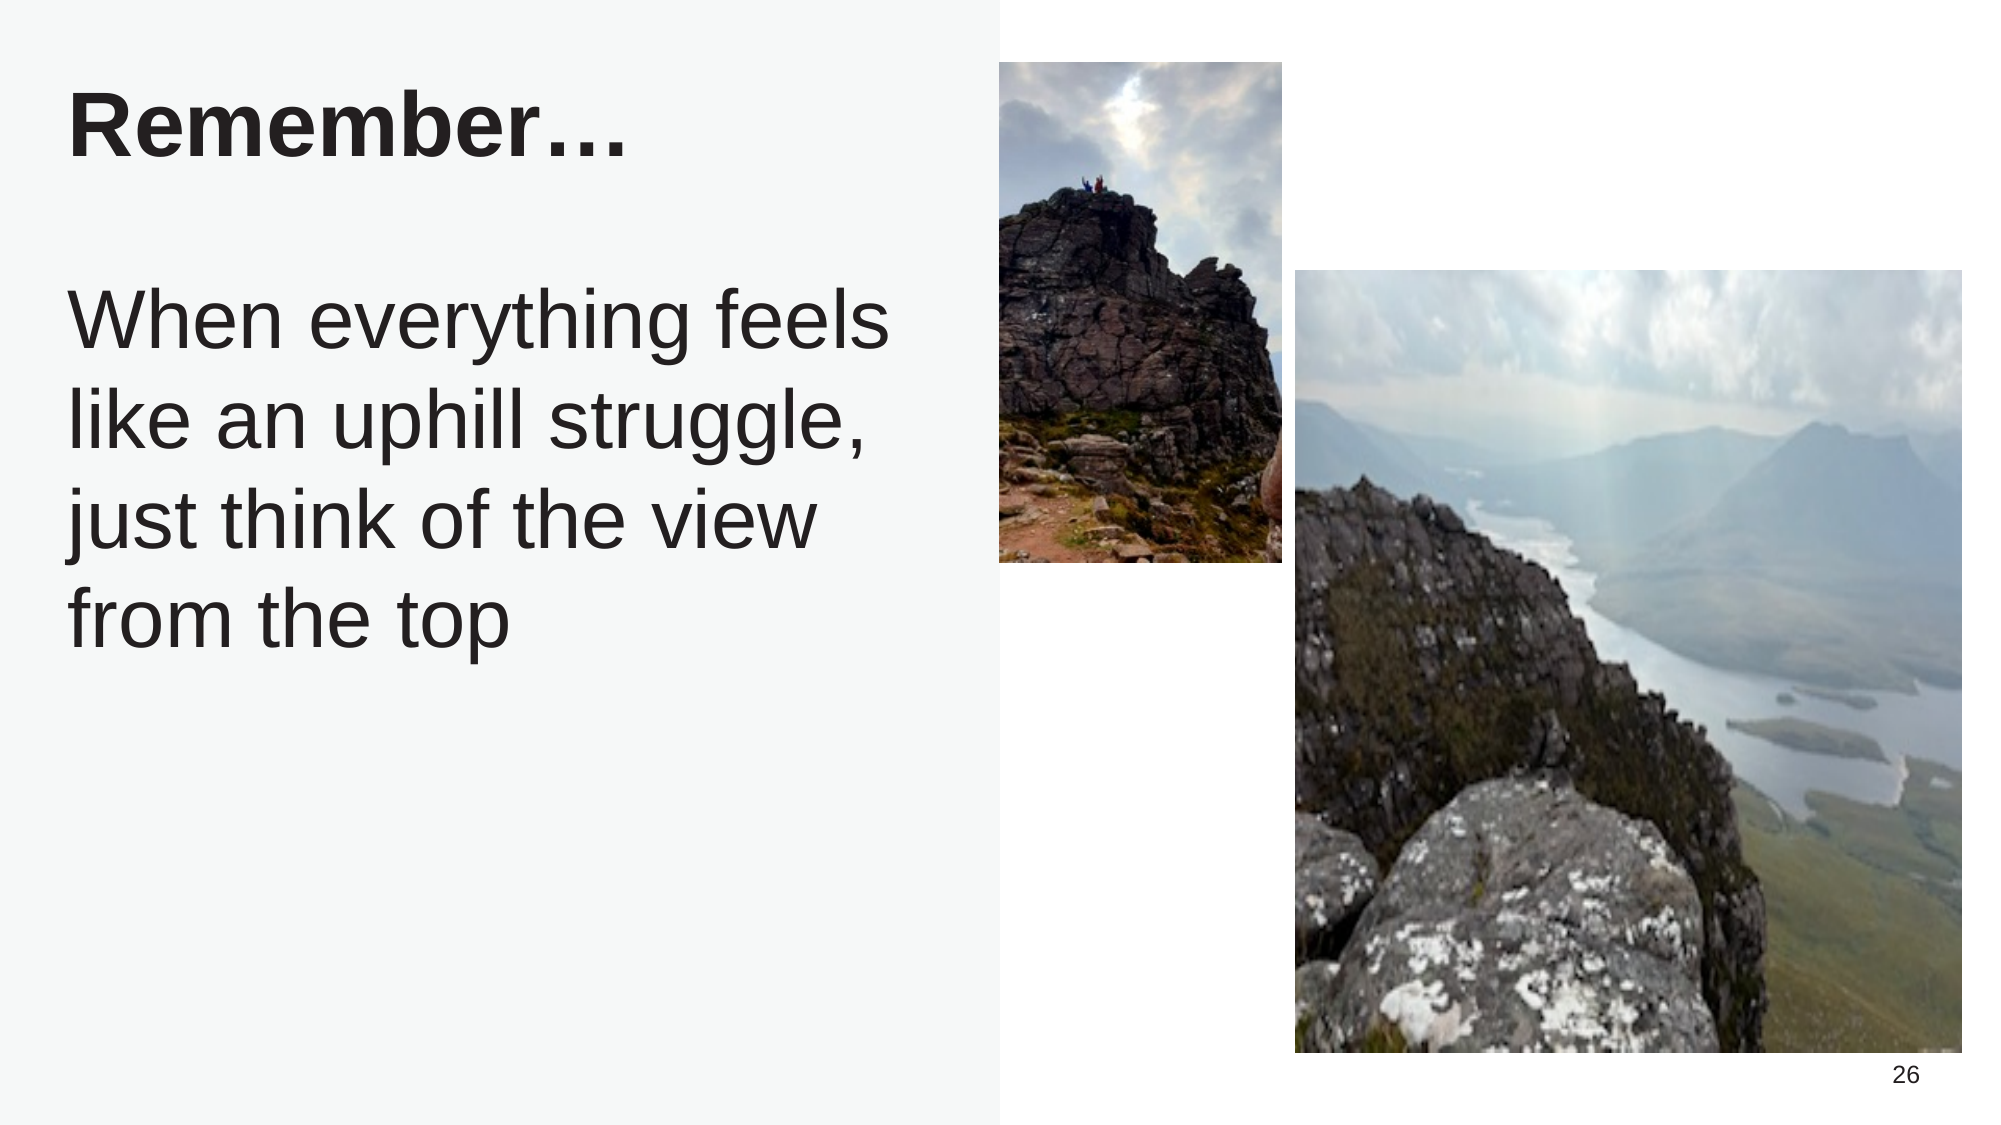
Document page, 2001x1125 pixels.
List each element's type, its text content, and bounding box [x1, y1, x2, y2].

title Remember… When everything feels like an uphill struggle, just think of the view from the top [52, 57, 970, 1074]
picture [1295, 270, 1962, 1054]
picture [999, 62, 1282, 563]
